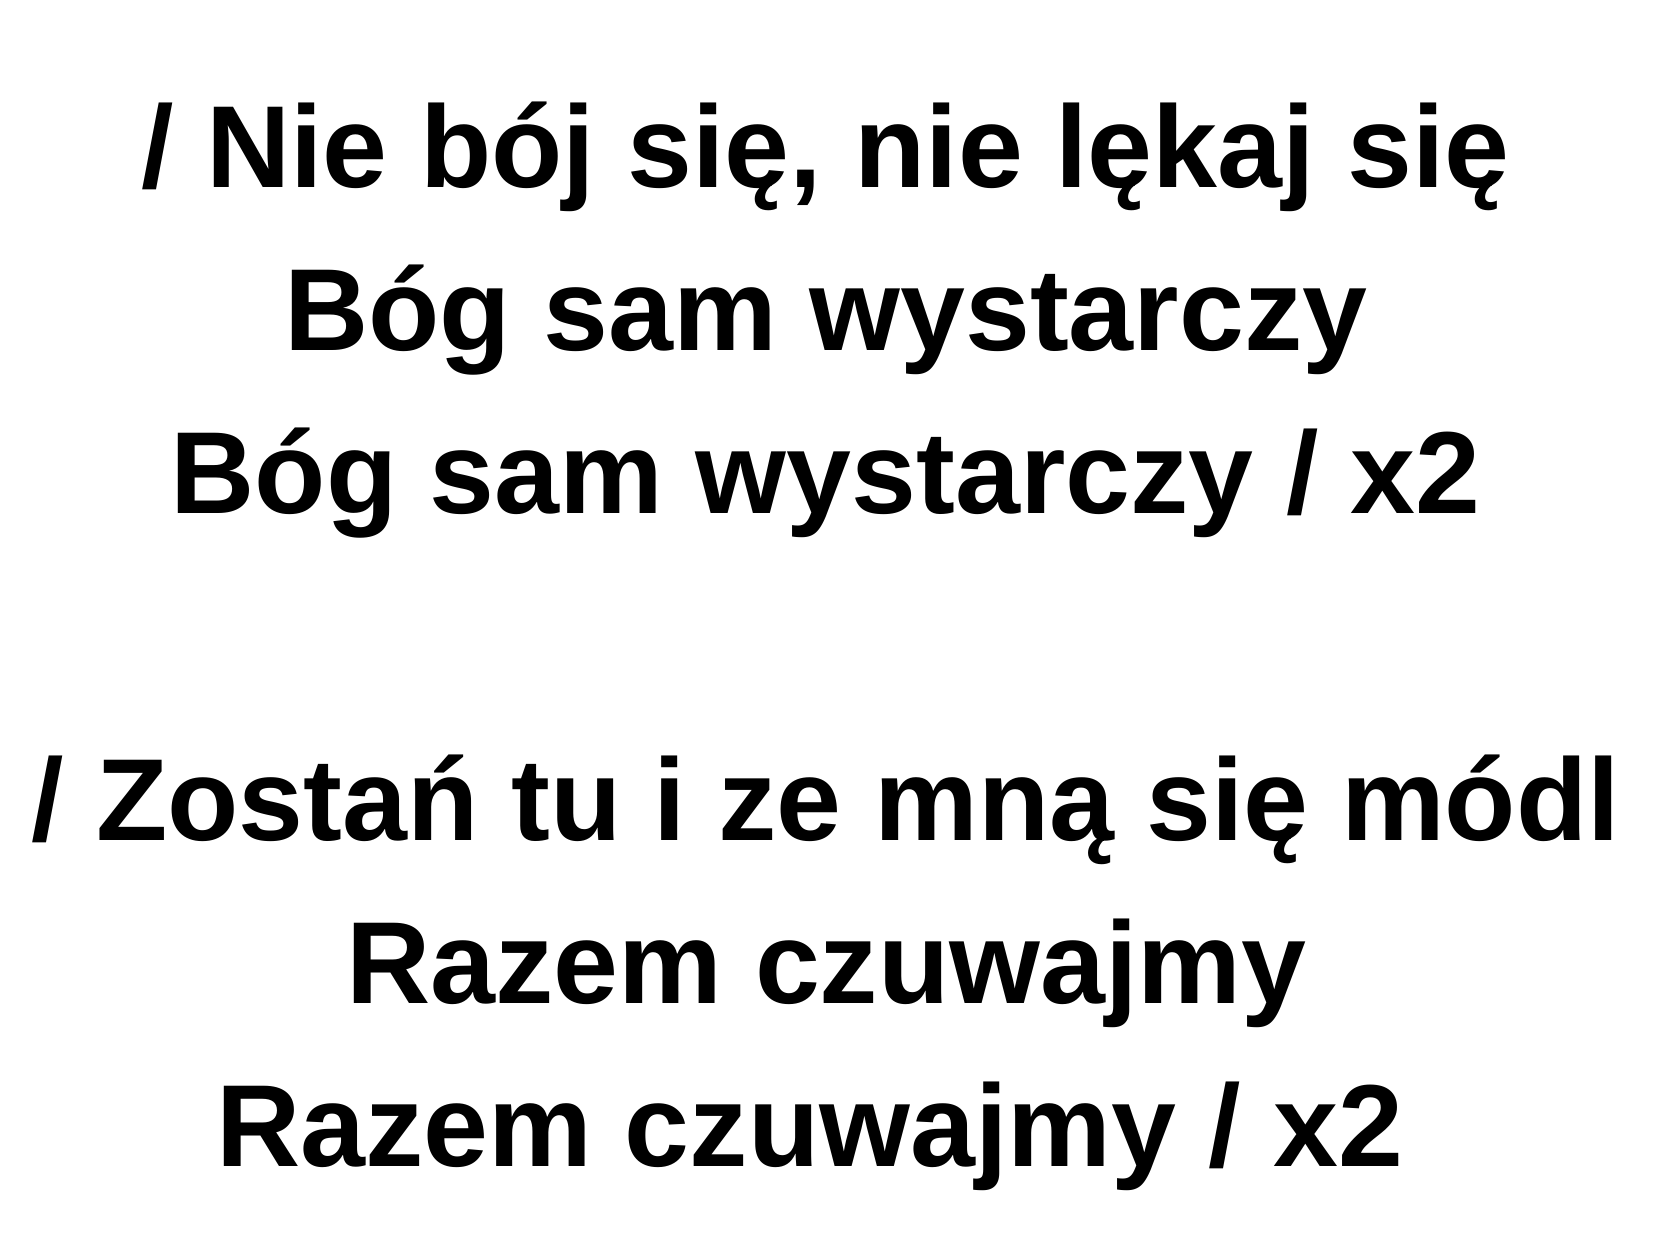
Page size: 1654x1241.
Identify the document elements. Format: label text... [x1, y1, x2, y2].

subtitle / Nie bój się, nie lękaj się Bóg sam wystarczy Bóg sam wystarczy / x2 / Zostań tu i ze mną się módl Razem czuwajmy Razem czuwajmy / x2 [0, 0, 1654, 1241]
